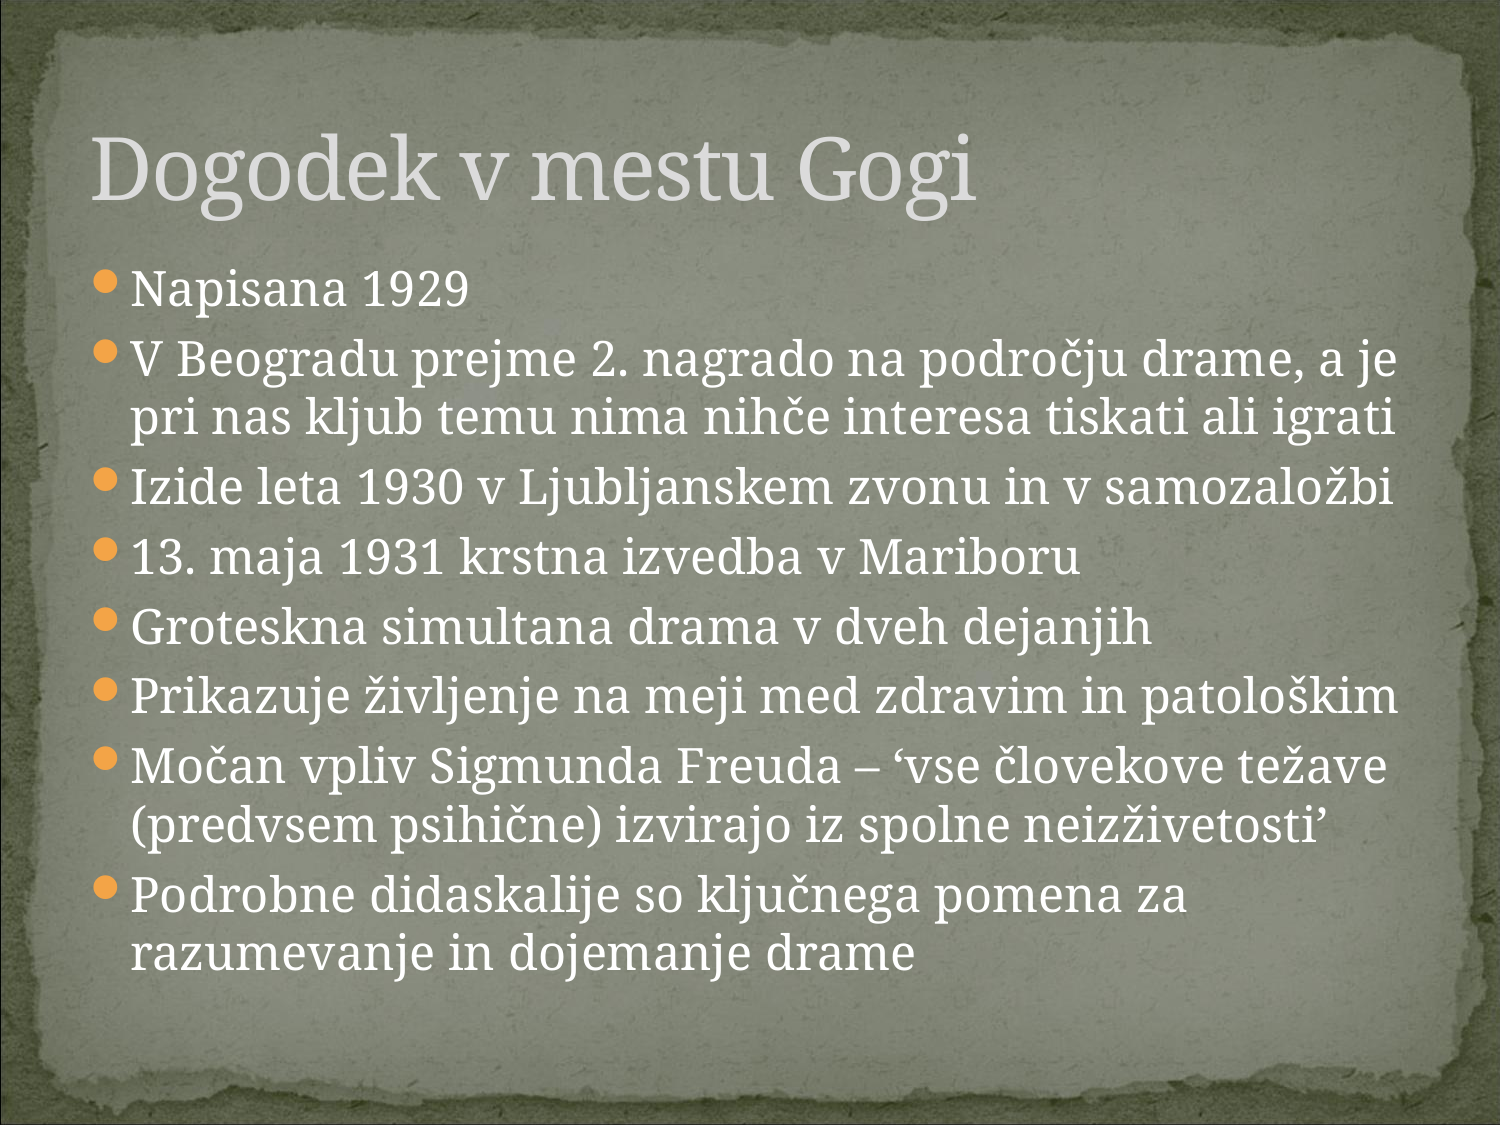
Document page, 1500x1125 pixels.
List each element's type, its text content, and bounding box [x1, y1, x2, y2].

list Napisana 1929 V Beogradu prejme 2. nagrado na področju drame, a je pri nas kljub temu nima nihče interesa tiskati ali igrati Izide leta 1930 v Ljubljanskem zvonu in v samozaložbi 13. maja 1931 krstna izvedba v Mariboru Groteskna simultana drama v dveh dejanjih Prikazuje življenje na meji med zdravim in patološkim Močan vpliv Sigmunda Freuda – ‘vse človekove težave (predvsem psihične) izvirajo iz spolne neizživetosti’ Podrobne didaskalije so ključnega pomena za razumevanje in dojemanje drame [75, 249, 1425, 1000]
title Dogodek v mestu Gogi [75, 24, 1425, 225]
picture [0, 0, 1500, 1125]
